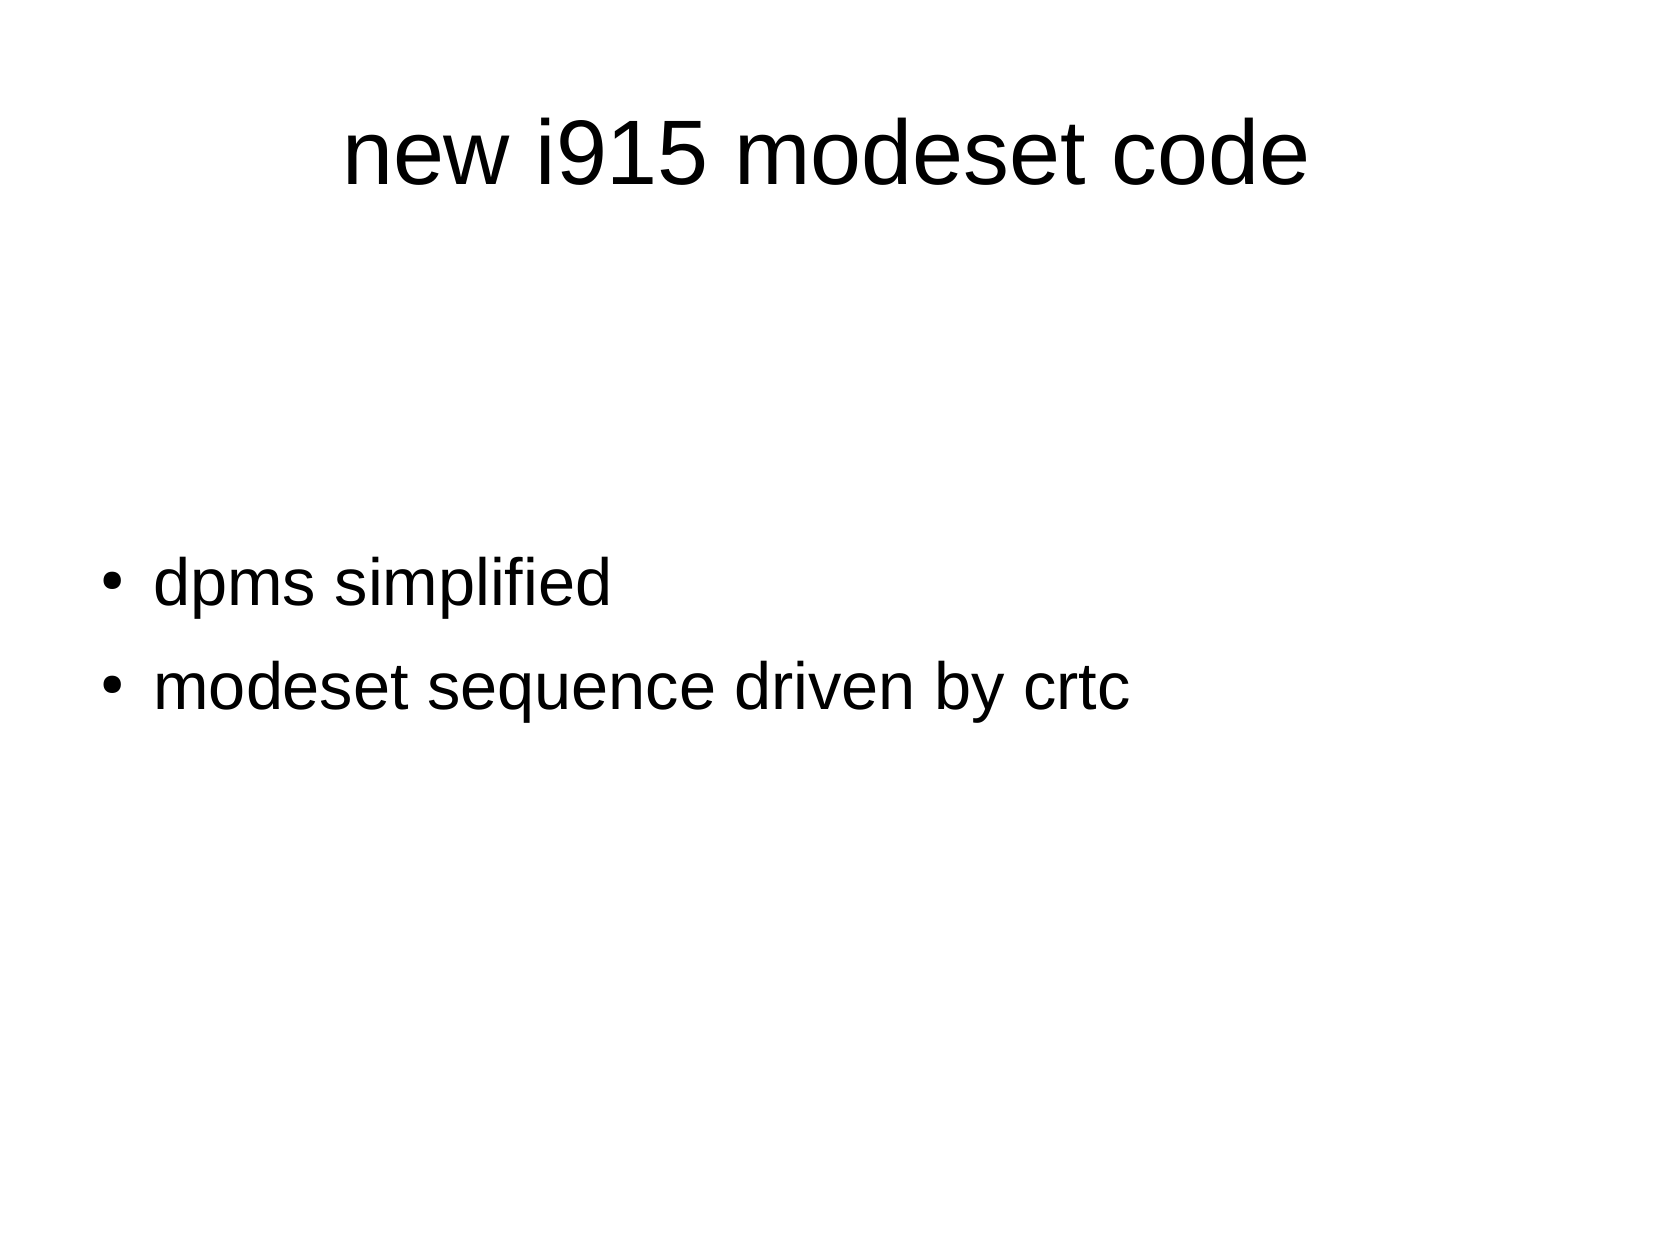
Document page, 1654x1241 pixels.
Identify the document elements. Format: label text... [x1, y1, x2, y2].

title new i915 modeset code [82, 49, 1571, 257]
list dpms simplified modeset sequence driven by crtc [82, 544, 1571, 1182]
